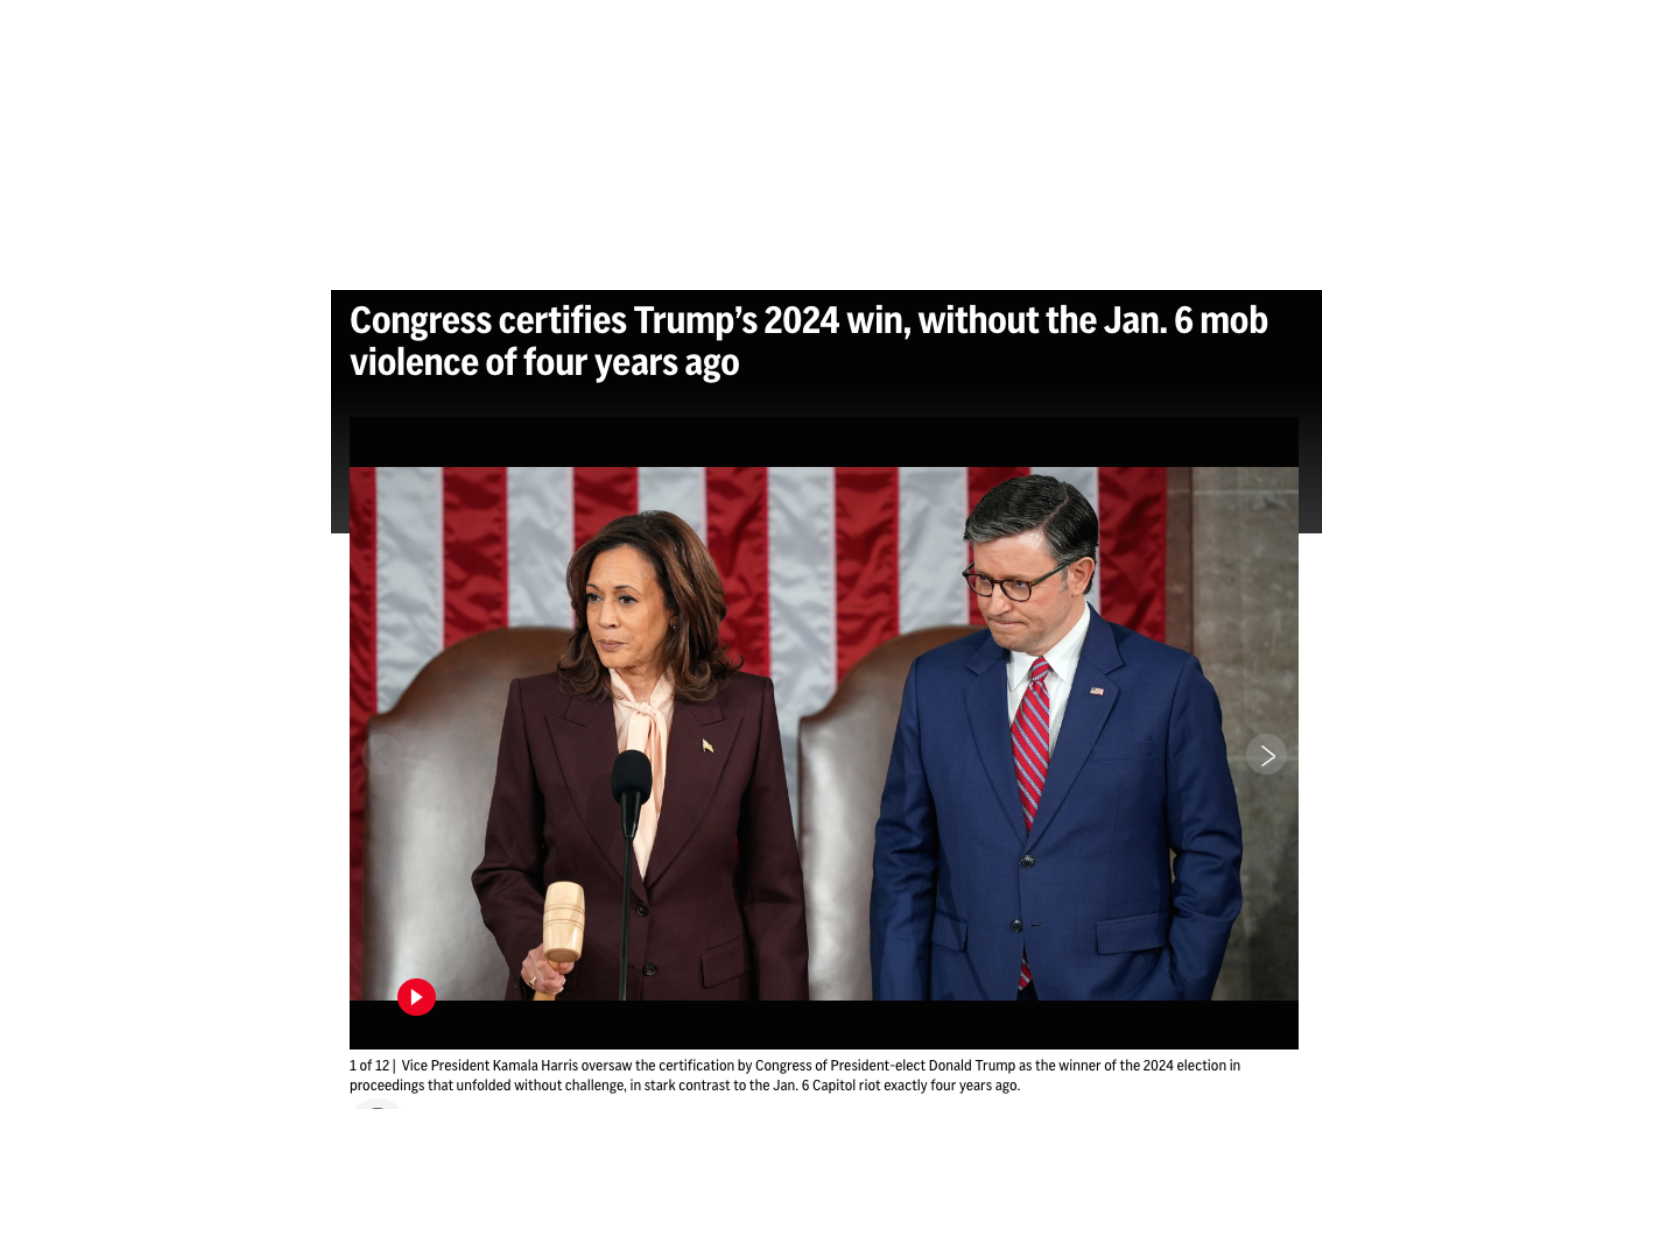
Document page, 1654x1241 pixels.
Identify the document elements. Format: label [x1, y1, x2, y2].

picture [331, 290, 1322, 1109]
